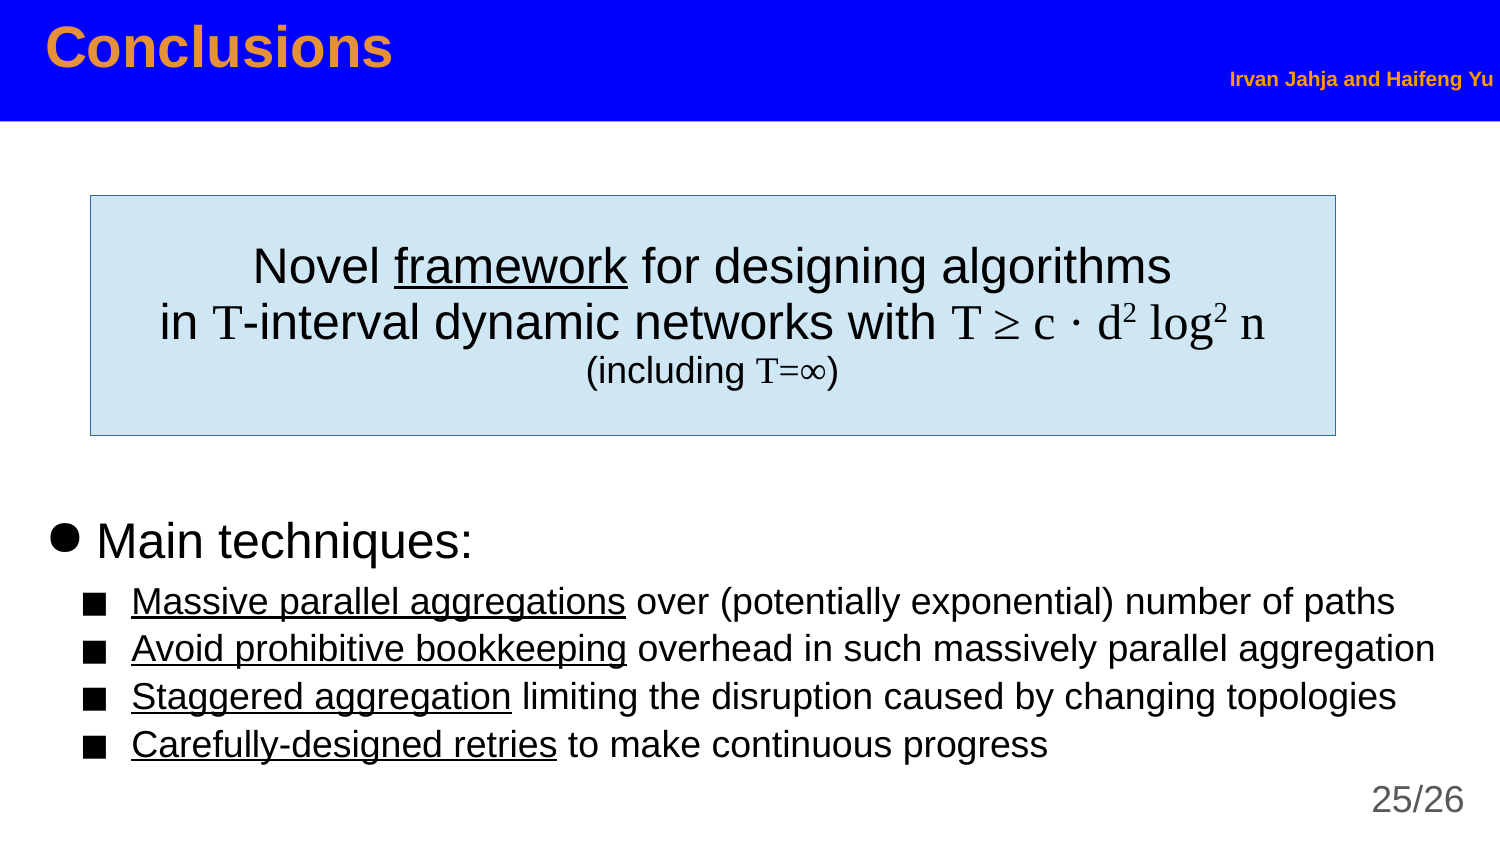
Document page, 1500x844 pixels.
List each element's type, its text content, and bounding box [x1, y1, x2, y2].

text_box Novel framework for designing algorithms in T-interval dynamic networks with T ≥ c · d2 log2 n (including T=∞) [90, 195, 1336, 436]
title Conclusions [45, 0, 1443, 94]
list Main techniques: Massive parallel aggregations over (potentially exponential) number of paths Avoid prohibitive bookkeeping overhead in such massively parallel aggregation Staggered aggregation limiting the disruption caused by changing topologies Carefully-designed retries to make continuous progress [45, 504, 1443, 844]
